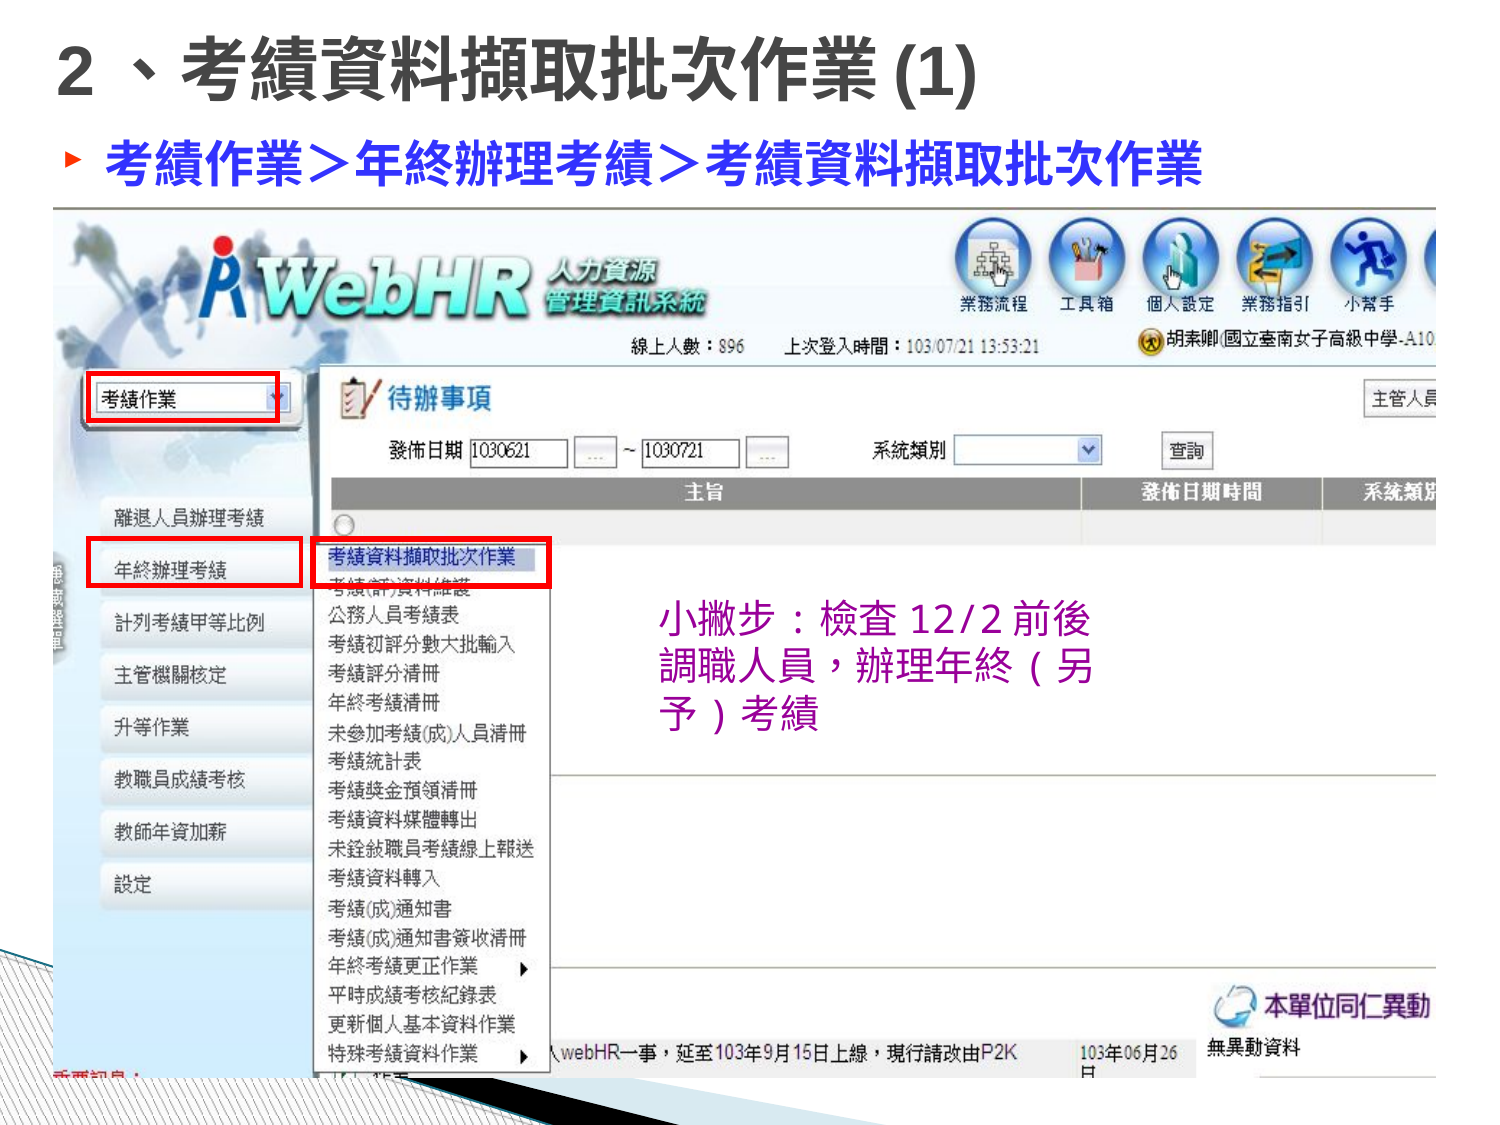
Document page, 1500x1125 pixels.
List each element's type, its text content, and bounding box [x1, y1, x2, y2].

list 考績作業＞年終辦理考績＞考績資料擷取批次作業 [29, 125, 1471, 244]
picture [0, 207, 1436, 1125]
text_box 小撇步:檢査12/2前後調職人員，辦理年終(另予)考績 [643, 586, 1117, 744]
title 2、考績資料擷取批次作業(1) [41, 9, 1058, 126]
